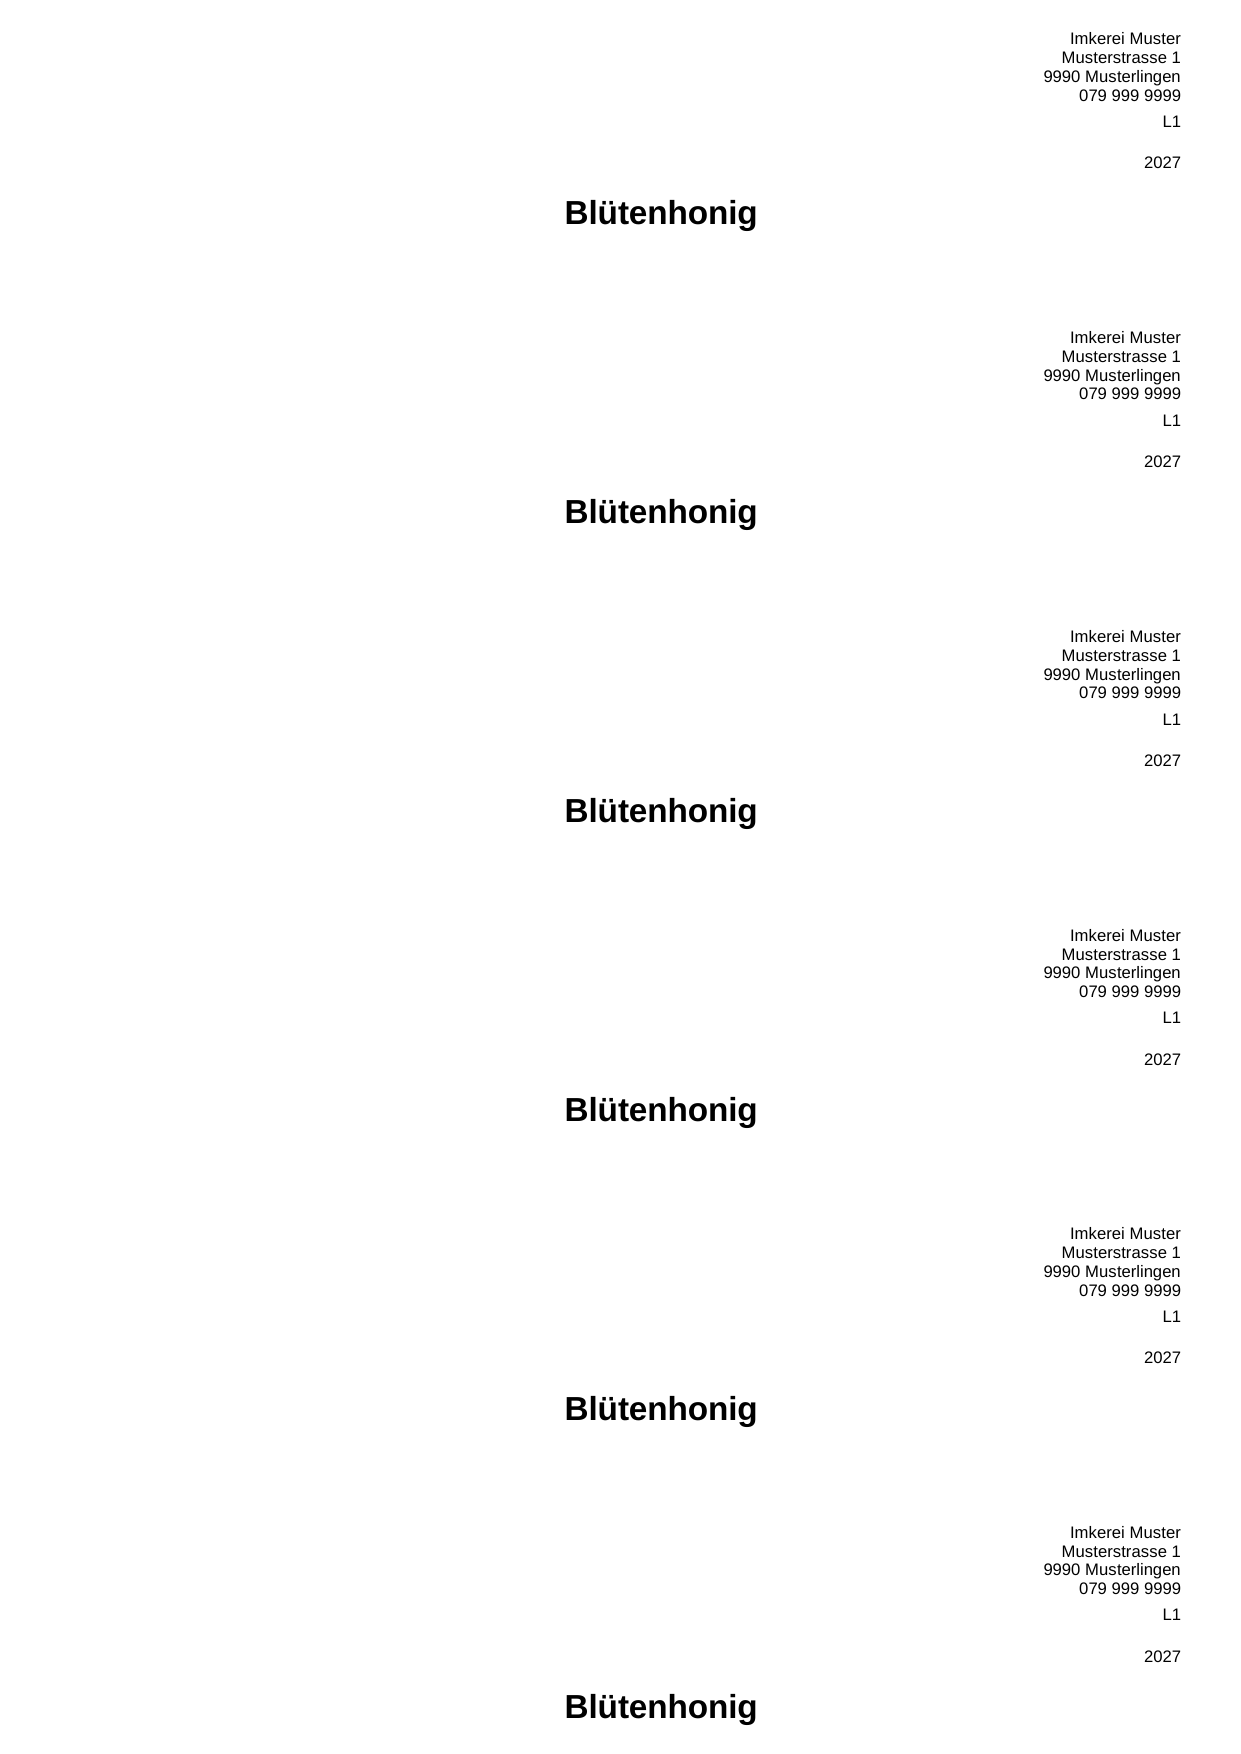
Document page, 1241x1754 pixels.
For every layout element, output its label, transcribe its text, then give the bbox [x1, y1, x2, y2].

text_box Imkerei Muster Musterstrasse 1 9990 Musterlingen 079 999 9999 [1003, 627, 1182, 704]
text_box Blütenhonig [395, 1091, 928, 1151]
text_box Blütenhonig [395, 194, 928, 254]
text_box 2027 [1003, 1646, 1182, 1671]
text_box Blütenhonig [395, 1688, 928, 1748]
text_box L1 [1003, 1307, 1182, 1332]
text_box L1 [1003, 112, 1182, 136]
text_box L1 [1003, 709, 1182, 734]
text_box Imkerei Muster Musterstrasse 1 9990 Musterlingen 079 999 9999 [1003, 29, 1182, 106]
text_box Blütenhonig [395, 1390, 928, 1450]
text_box Blütenhonig [395, 493, 928, 553]
text_box Imkerei Muster Musterstrasse 1 9990 Musterlingen 079 999 9999 [1003, 328, 1182, 405]
text_box Imkerei Muster Musterstrasse 1 9990 Musterlingen 079 999 9999 [1003, 1224, 1182, 1301]
text_box L1 [1003, 1605, 1182, 1630]
text_box 2027 [1003, 751, 1182, 775]
text_box Blütenhonig [395, 792, 928, 852]
text_box Imkerei Muster Musterstrasse 1 9990 Musterlingen 079 999 9999 [1003, 925, 1182, 1002]
text_box 2027 [1003, 452, 1182, 476]
text_box 2027 [1003, 1348, 1182, 1373]
text_box 2027 [1003, 153, 1182, 178]
text_box Imkerei Muster Musterstrasse 1 9990 Musterlingen 079 999 9999 [1003, 1522, 1182, 1599]
text_box 2027 [1003, 1050, 1182, 1074]
text_box L1 [1003, 411, 1182, 435]
text_box L1 [1003, 1008, 1182, 1033]
